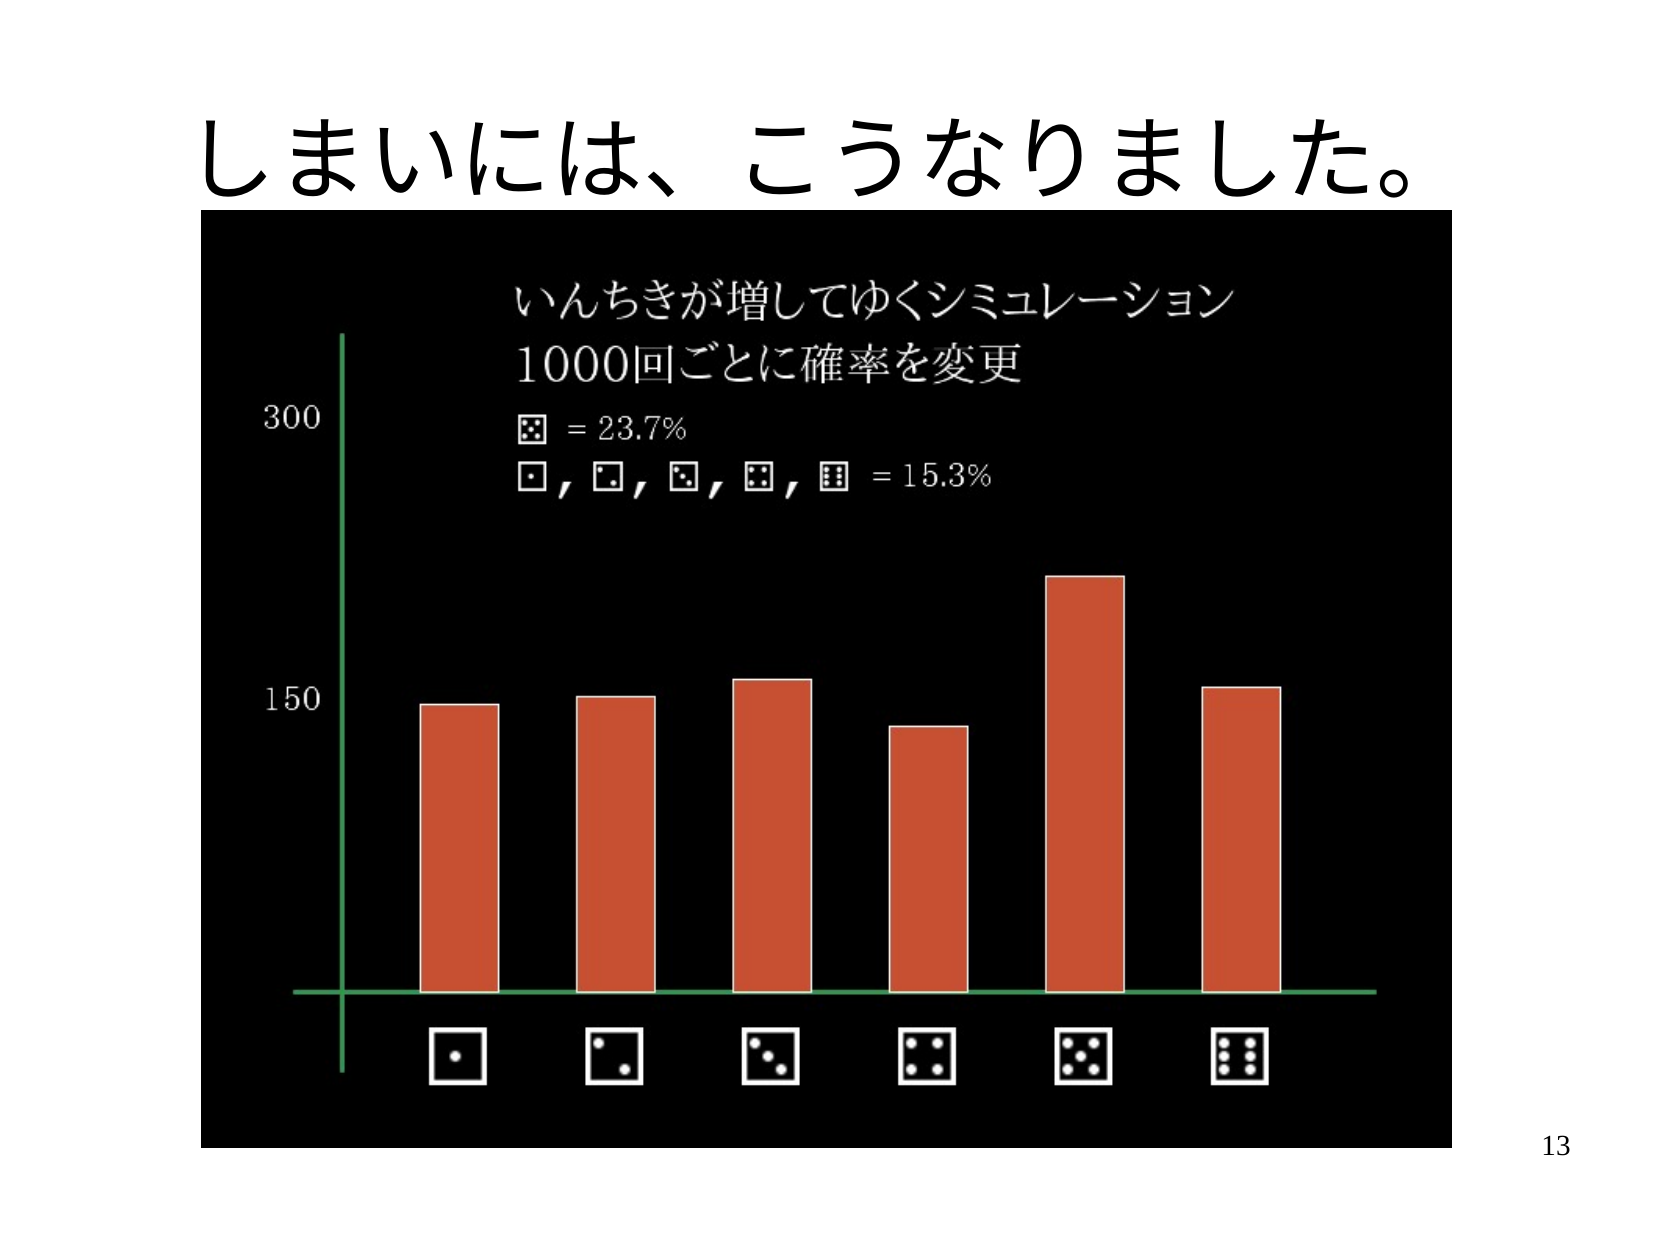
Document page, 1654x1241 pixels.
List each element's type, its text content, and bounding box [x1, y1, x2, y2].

title しまいには、こうなりました。 [82, 49, 1571, 257]
picture [201, 210, 1452, 1148]
